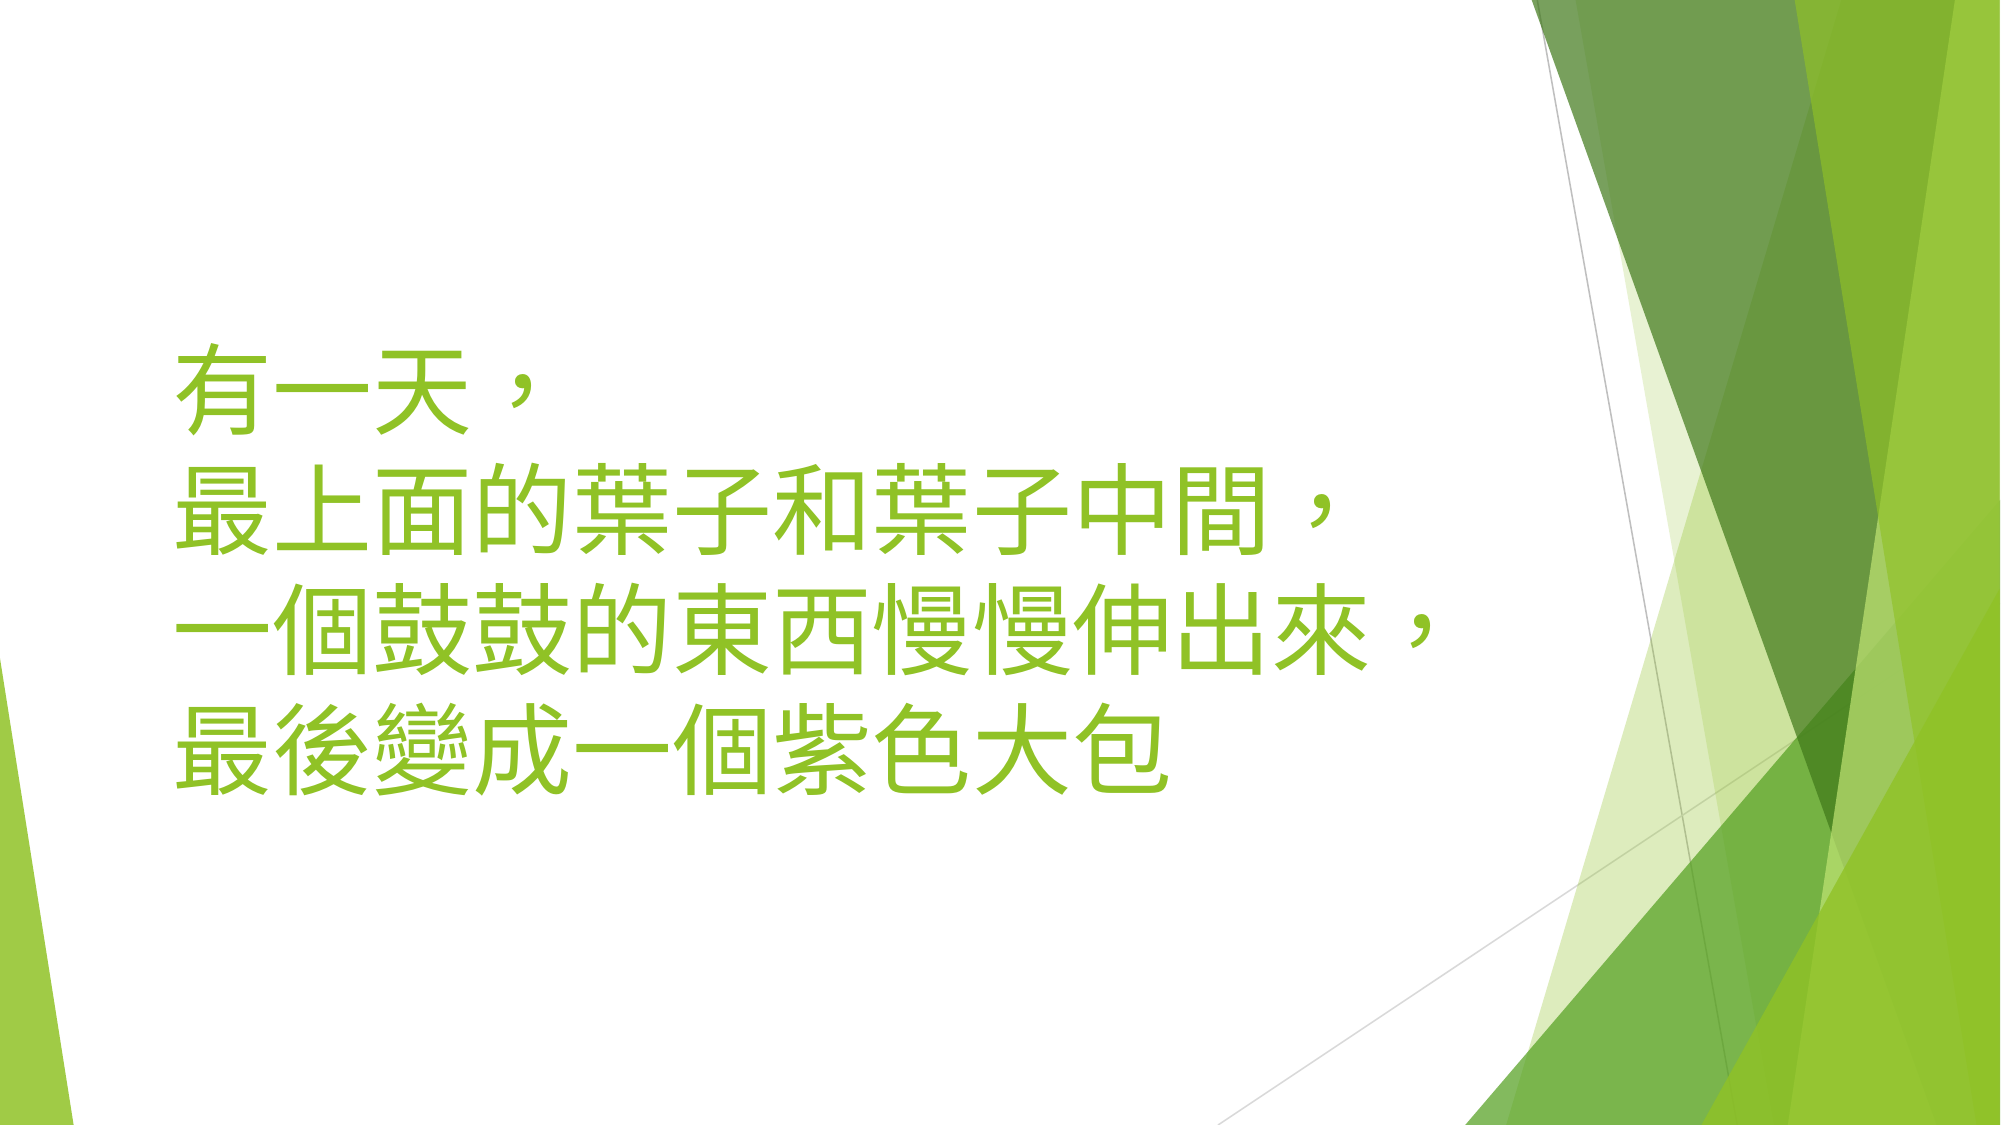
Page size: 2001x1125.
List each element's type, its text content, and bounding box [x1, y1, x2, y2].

text_box 有一天， 最上面的葉子和葉子中間， 一個鼓鼓的東西慢慢伸出來， 最後變成一個紫色大包 [157, 319, 1568, 620]
